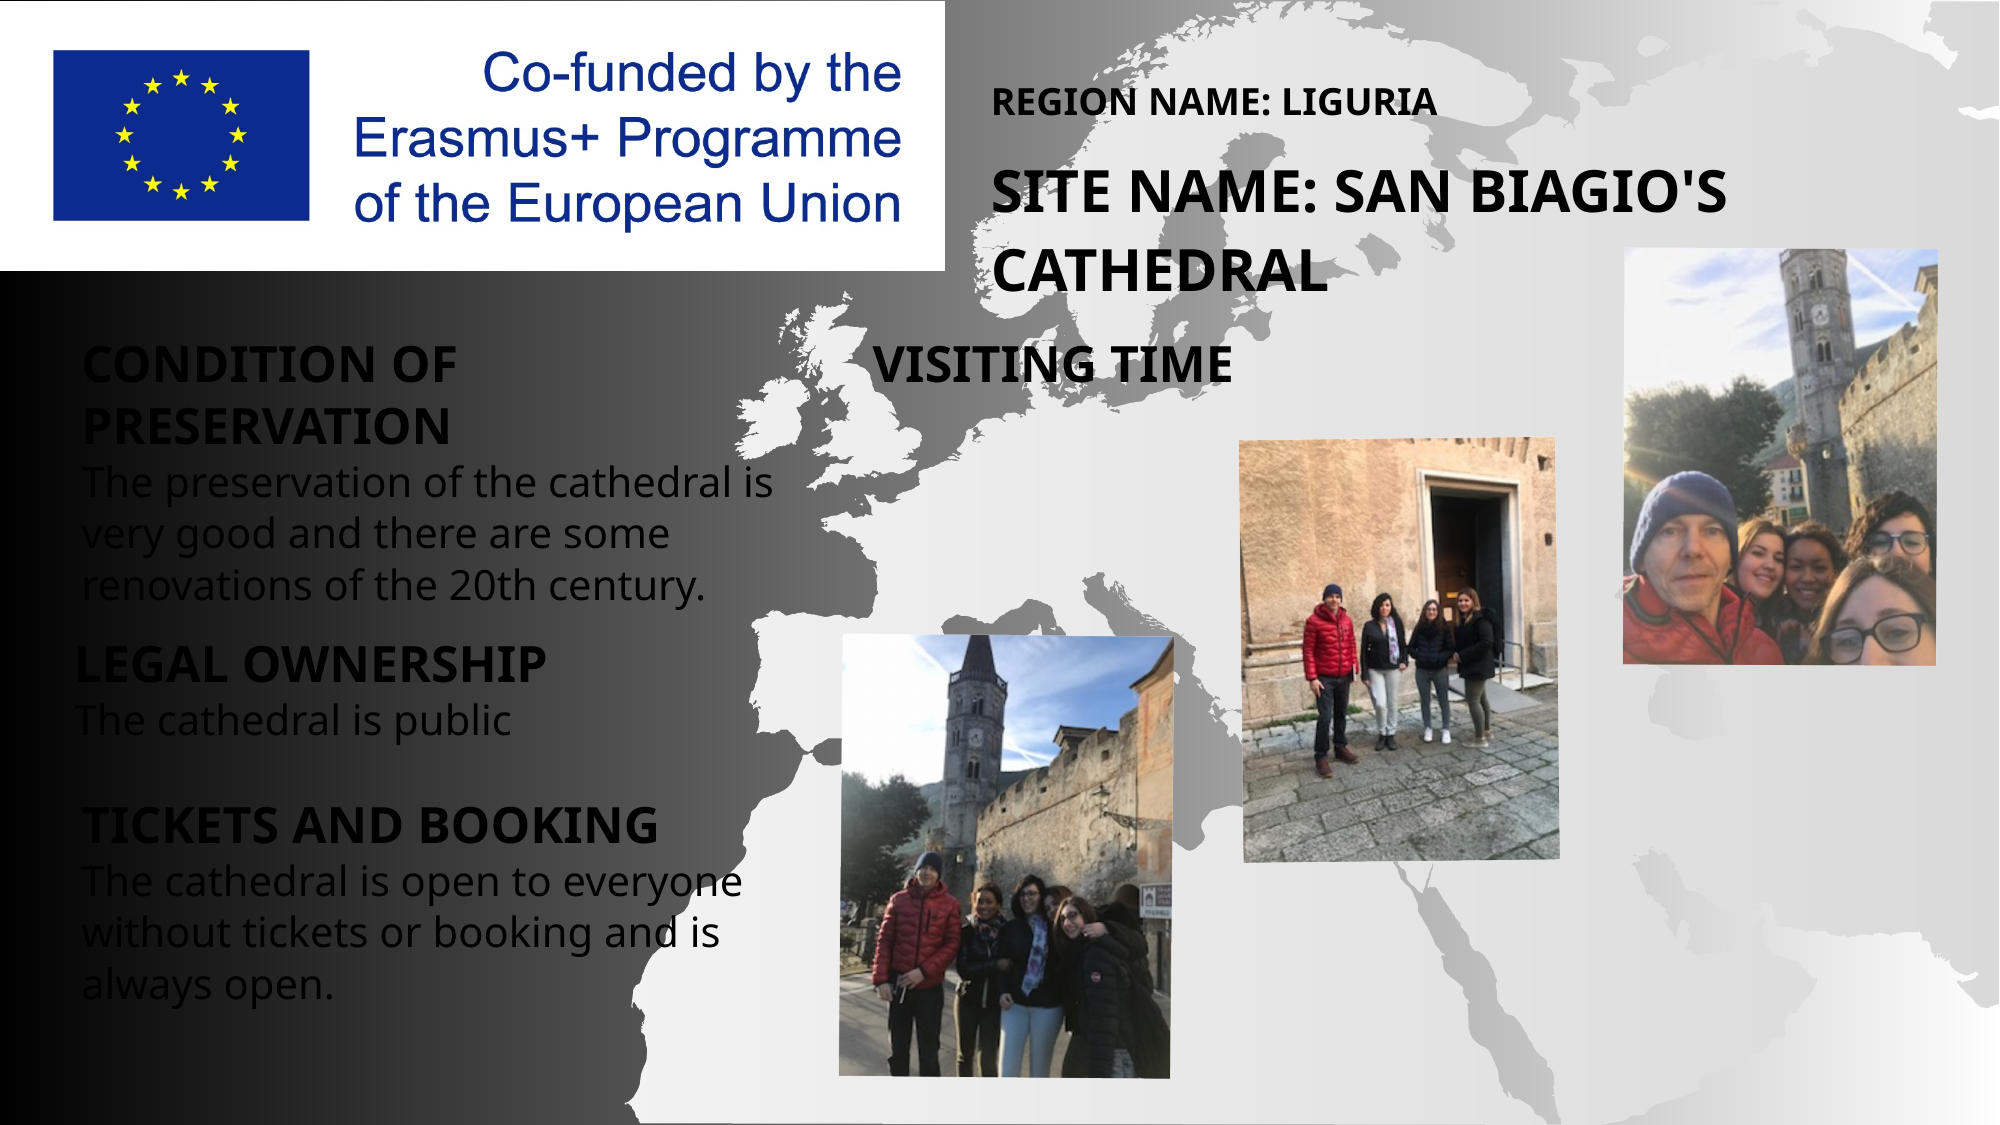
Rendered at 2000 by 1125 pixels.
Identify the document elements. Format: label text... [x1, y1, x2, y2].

picture [1238, 437, 1560, 863]
text_box CONDITION OF PRESERVATION The preservation of the cathedral is very good and there are some renovations of the 20th century. [66, 326, 835, 669]
text_box REGION NAME: LIGURIA SITE NAME: SAN BIAGIO'S CATHEDRAL [976, 68, 1945, 316]
picture [838, 633, 1174, 1079]
text_box . [1358, 425, 1701, 994]
picture [0, 1, 945, 271]
text_box VISITING TIME [857, 326, 1624, 403]
picture [1622, 248, 1938, 666]
text_box LEGAL OWNERSHIP The cathedral is public [59, 625, 768, 754]
text_box TICKETS AND BOOKING The cathedral is open to everyone without tickets or booking and is always open. [66, 786, 776, 1125]
